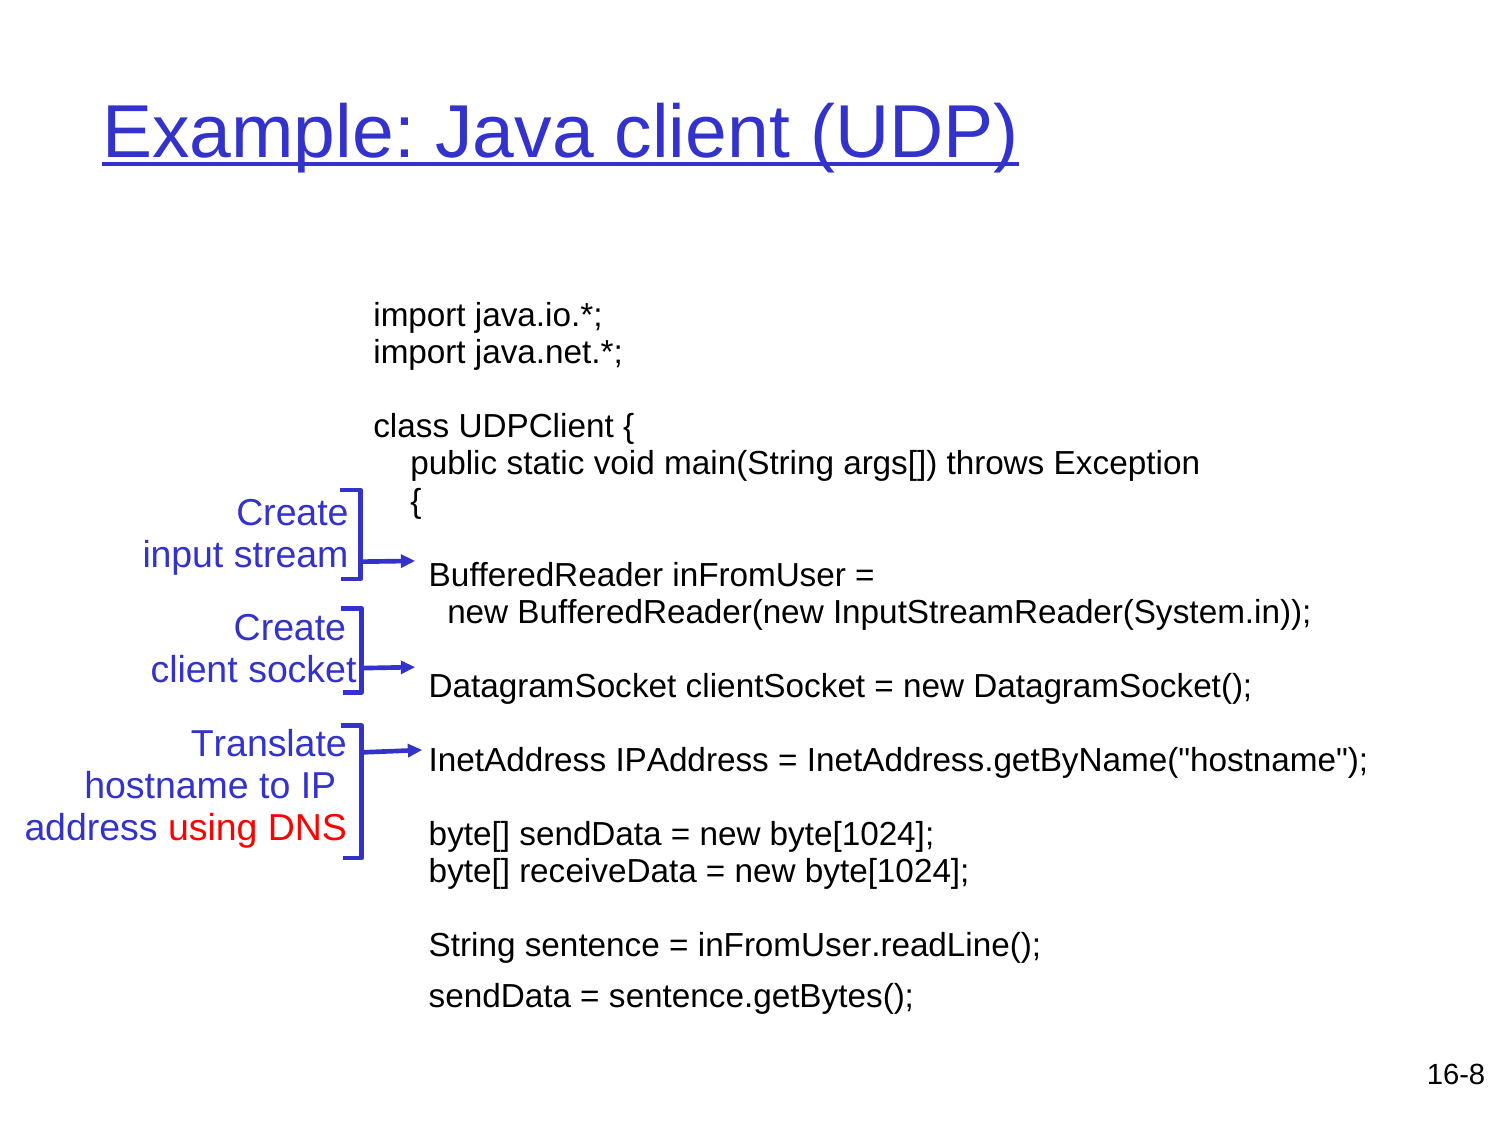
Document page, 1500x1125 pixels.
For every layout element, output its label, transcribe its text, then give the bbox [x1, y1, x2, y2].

text_box import java.io.*; import java.net.*; class UDPClient { public static void main(String args[]) throws Exception { BufferedReader inFromUser = new BufferedReader(new InputStreamReader(System.in)); DatagramSocket clientSocket = new DatagramSocket(); InetAddress IPAddress = InetAddress.getByName("hostname"); byte[] sendData = new byte[1024]; byte[] receiveData = new byte[1024]; String sentence = inFromUser.readLine(); sendData = sentence.getBytes(); [358, 289, 1394, 1027]
text_box Create input stream [127, 484, 364, 584]
title Example: Java client (UDP) [87, 37, 1363, 225]
text_box Translate hostname to IP address using DNS [9, 714, 362, 856]
text_box Create client socket [135, 598, 372, 699]
